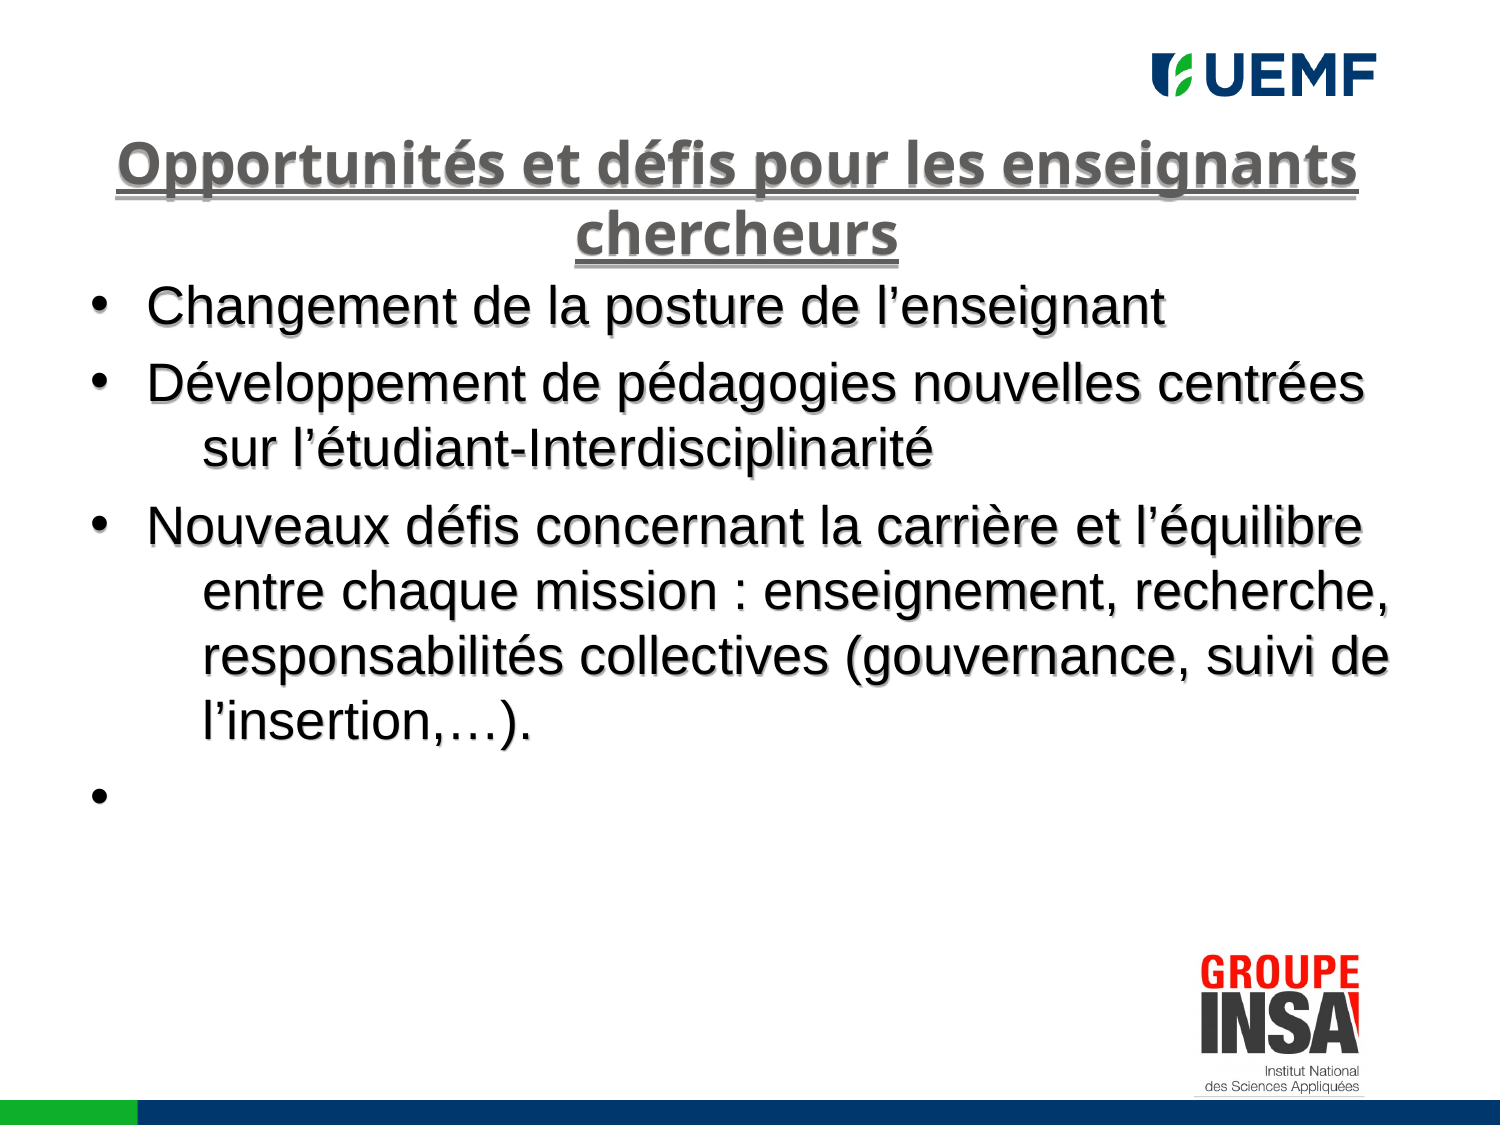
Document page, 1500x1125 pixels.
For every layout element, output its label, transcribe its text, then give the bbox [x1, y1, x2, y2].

title Opportunités et défis pour les enseignants chercheurs [62, 102, 1413, 291]
list Changement de la posture de l’enseignant Développement de pédagogies nouvelles centrées sur l’étudiant-Interdisciplinarité Nouveaux défis concernant la carrière et l’équilibre entre chaque mission : enseignement, recherche, responsabilités collectives (gouvernance, suivi de l’insertion,…). [75, 262, 1426, 1005]
